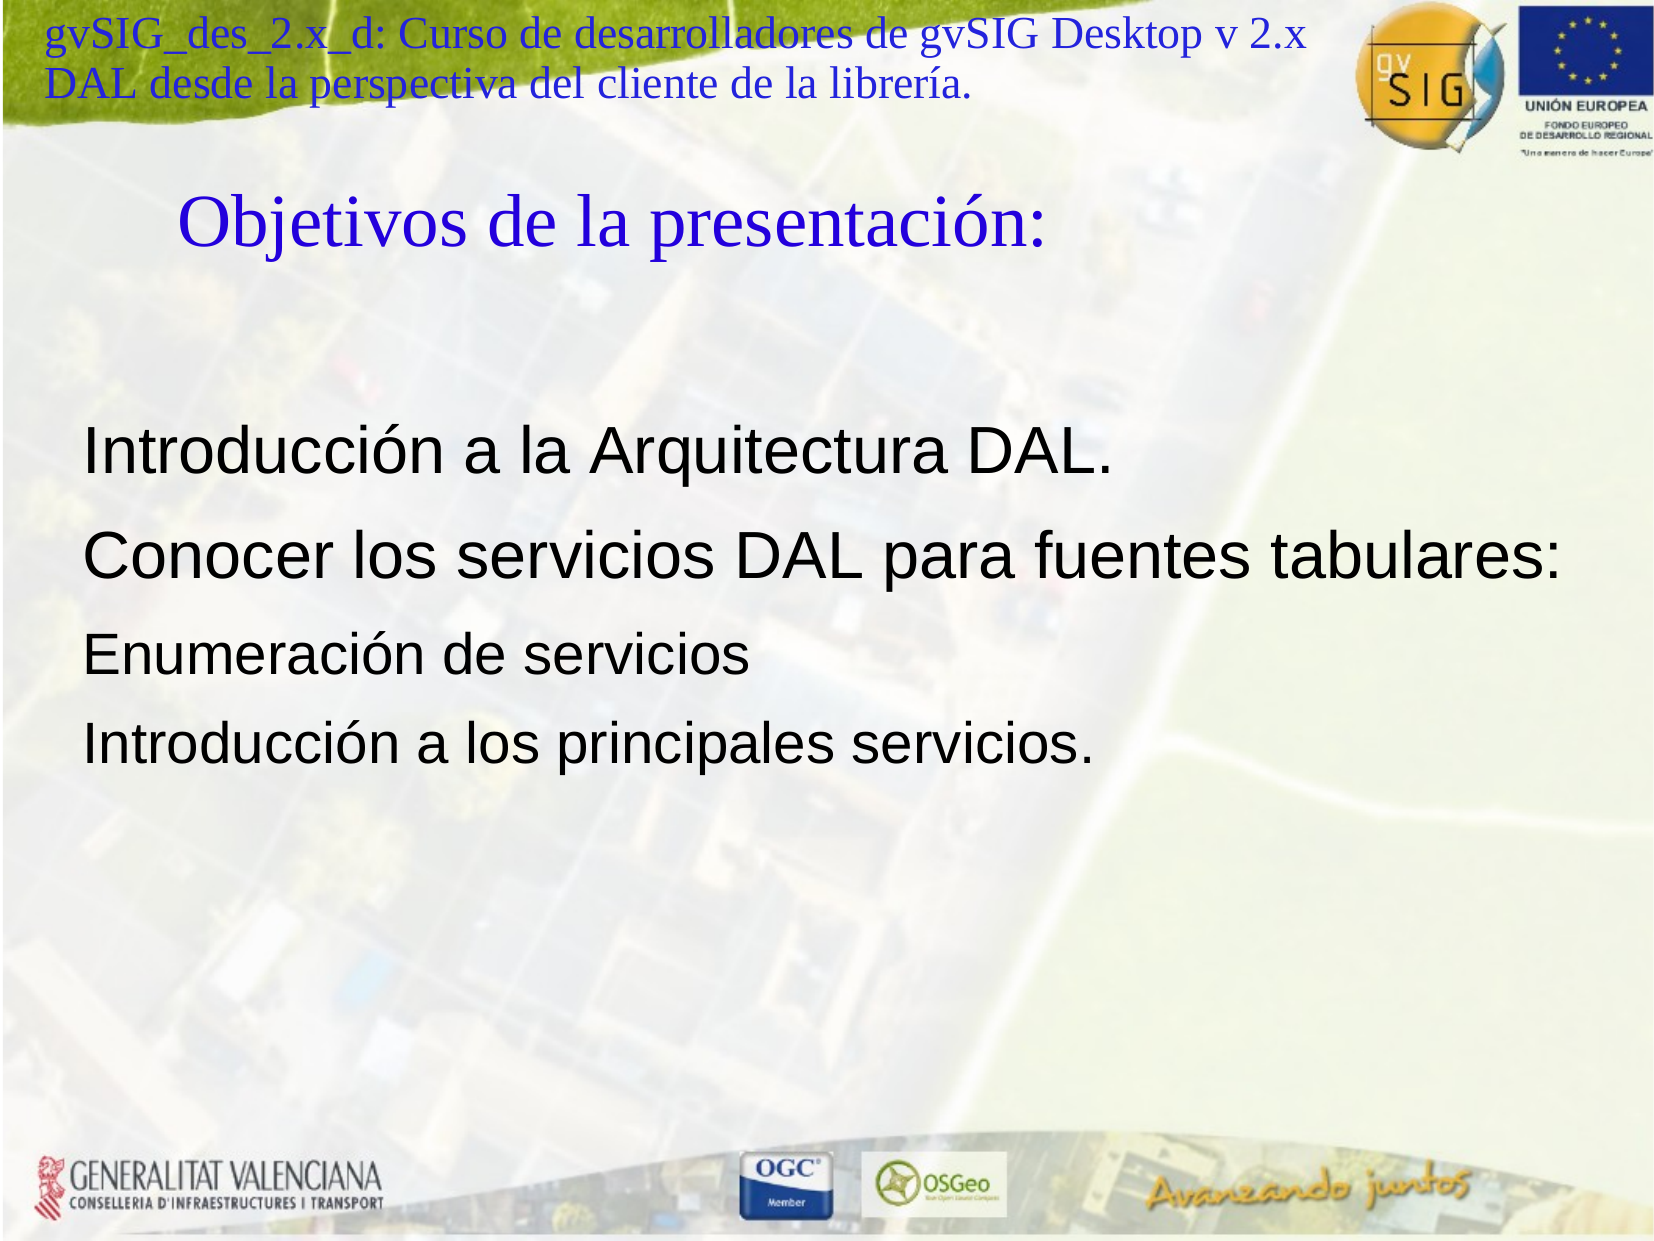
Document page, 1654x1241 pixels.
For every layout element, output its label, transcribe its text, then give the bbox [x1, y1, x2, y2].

title Objetivos de la presentación: [177, 88, 1329, 355]
picture [2, 0, 1654, 1241]
list Introducción a la Arquitectura DAL. Conocer los servicios DAL para fuentes tabulares: Enumeración de servicios Introducción a los principales servicios. [82, 413, 1565, 995]
